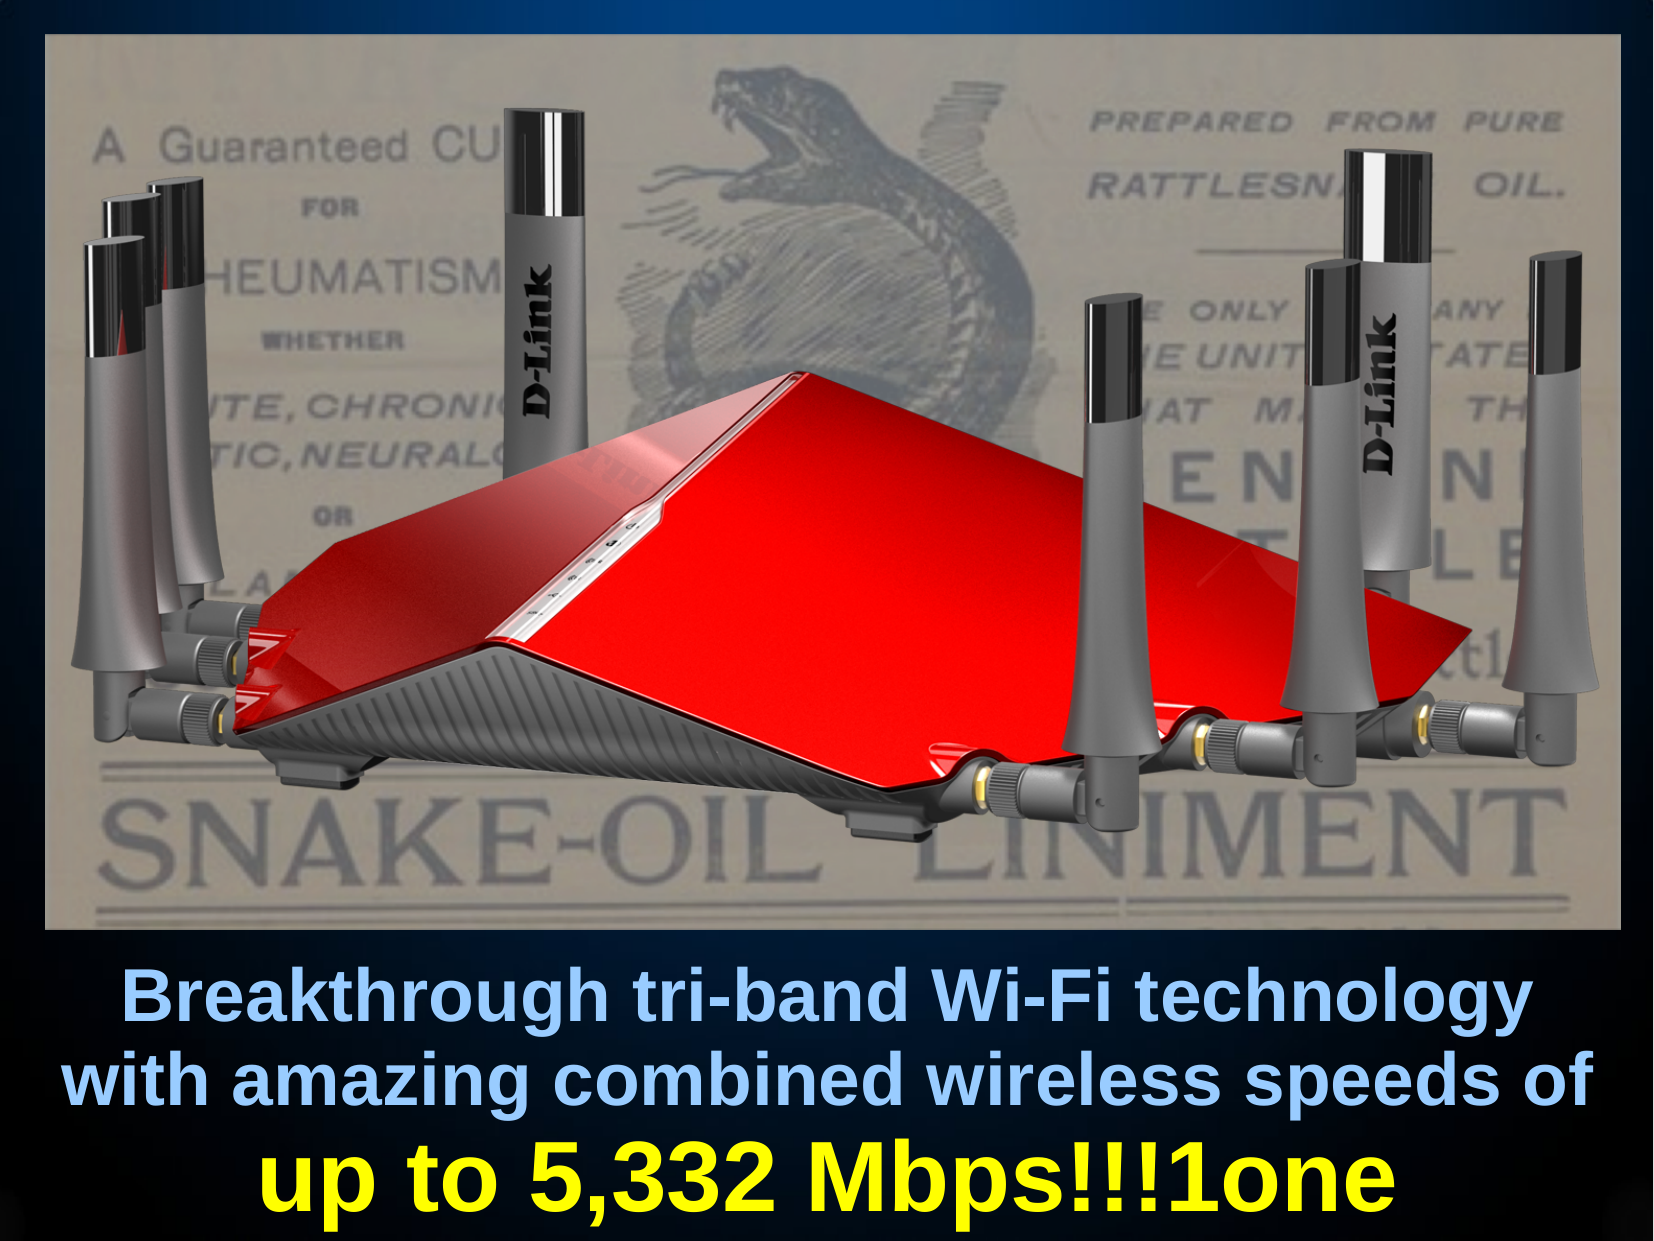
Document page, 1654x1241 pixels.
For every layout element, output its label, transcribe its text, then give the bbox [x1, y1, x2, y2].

picture [0, 0, 1654, 1241]
title Breakthrough tri-band Wi-Fi technology with amazing combined wireless speeds of up to 5,332 Mbps!!!1one [3, 930, 1653, 1241]
